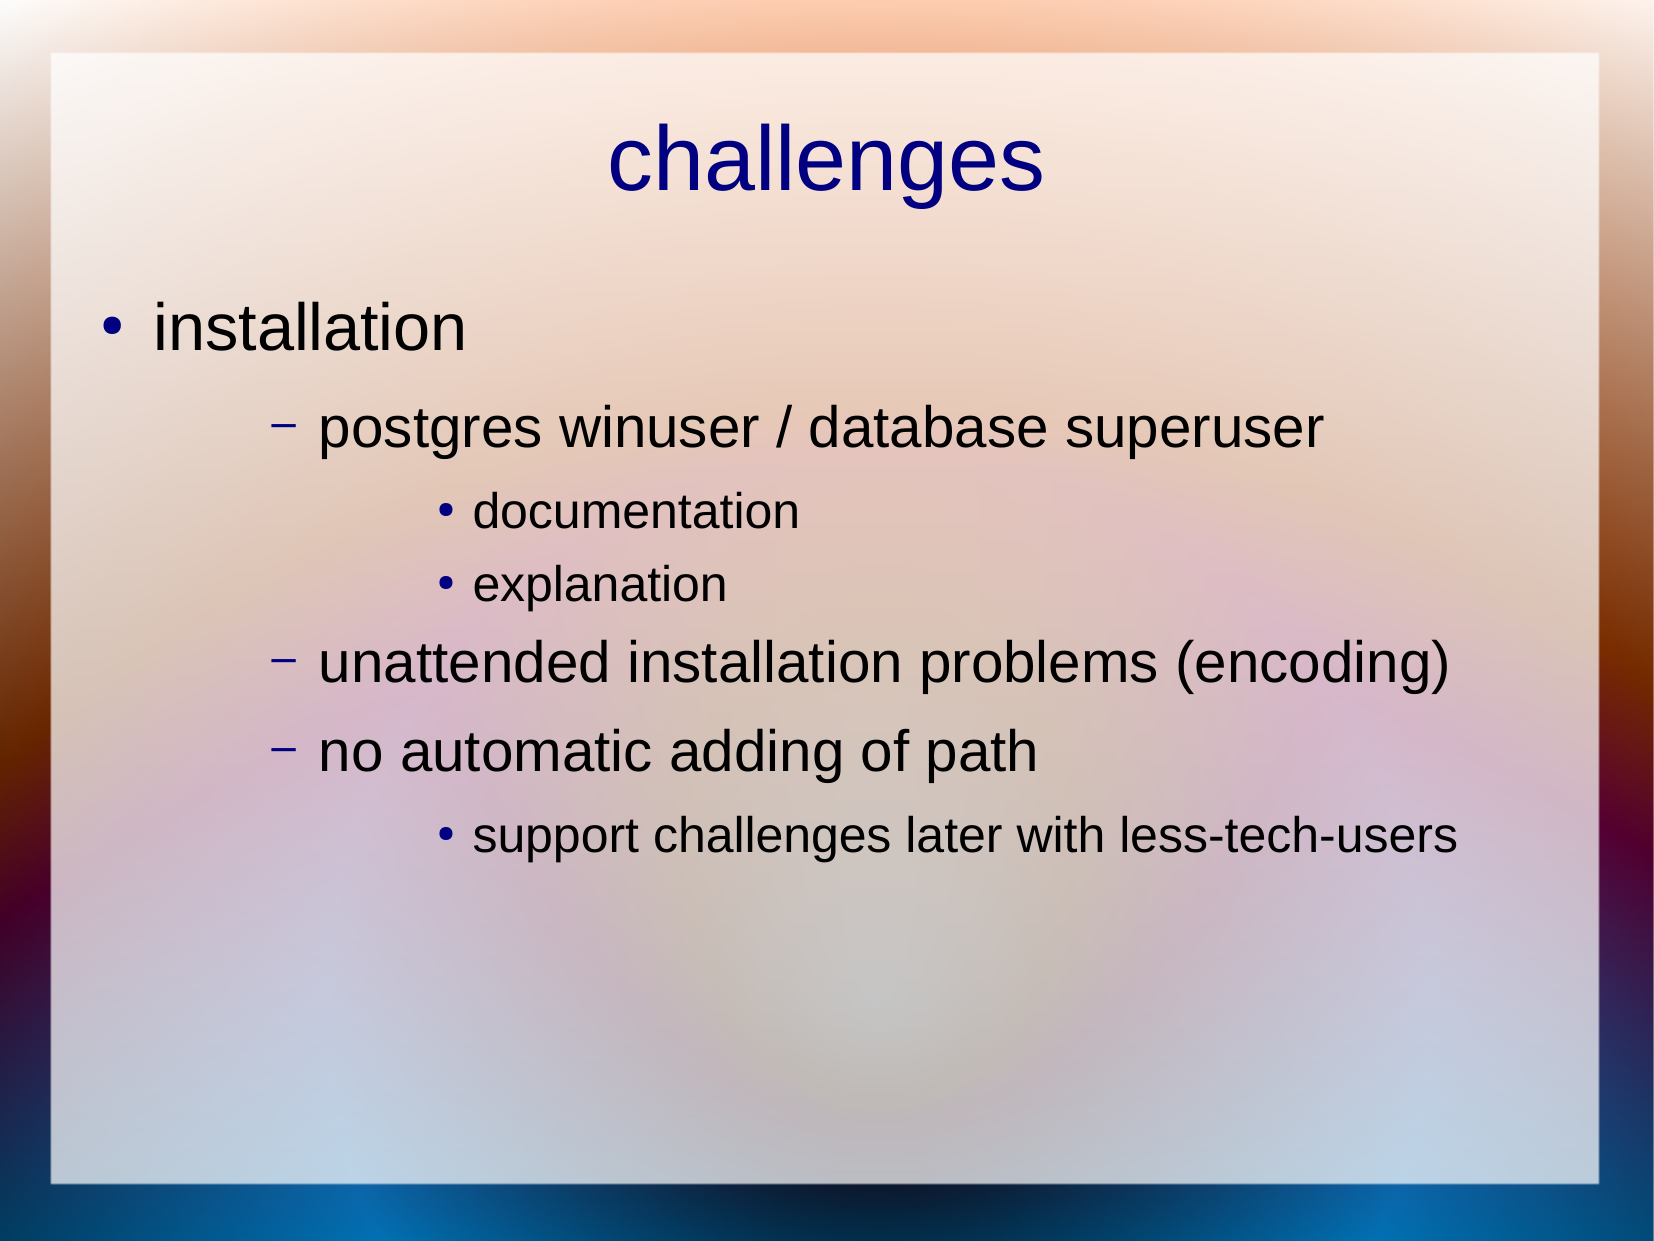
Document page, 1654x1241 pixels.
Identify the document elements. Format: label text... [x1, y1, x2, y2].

title challenges [82, 62, 1571, 256]
list installation postgres winuser / database superuser documentation explanation unattended installation problems (encoding) no automatic adding of path support challenges later with less-tech-users [82, 290, 1571, 1034]
picture [0, 0, 1654, 1241]
